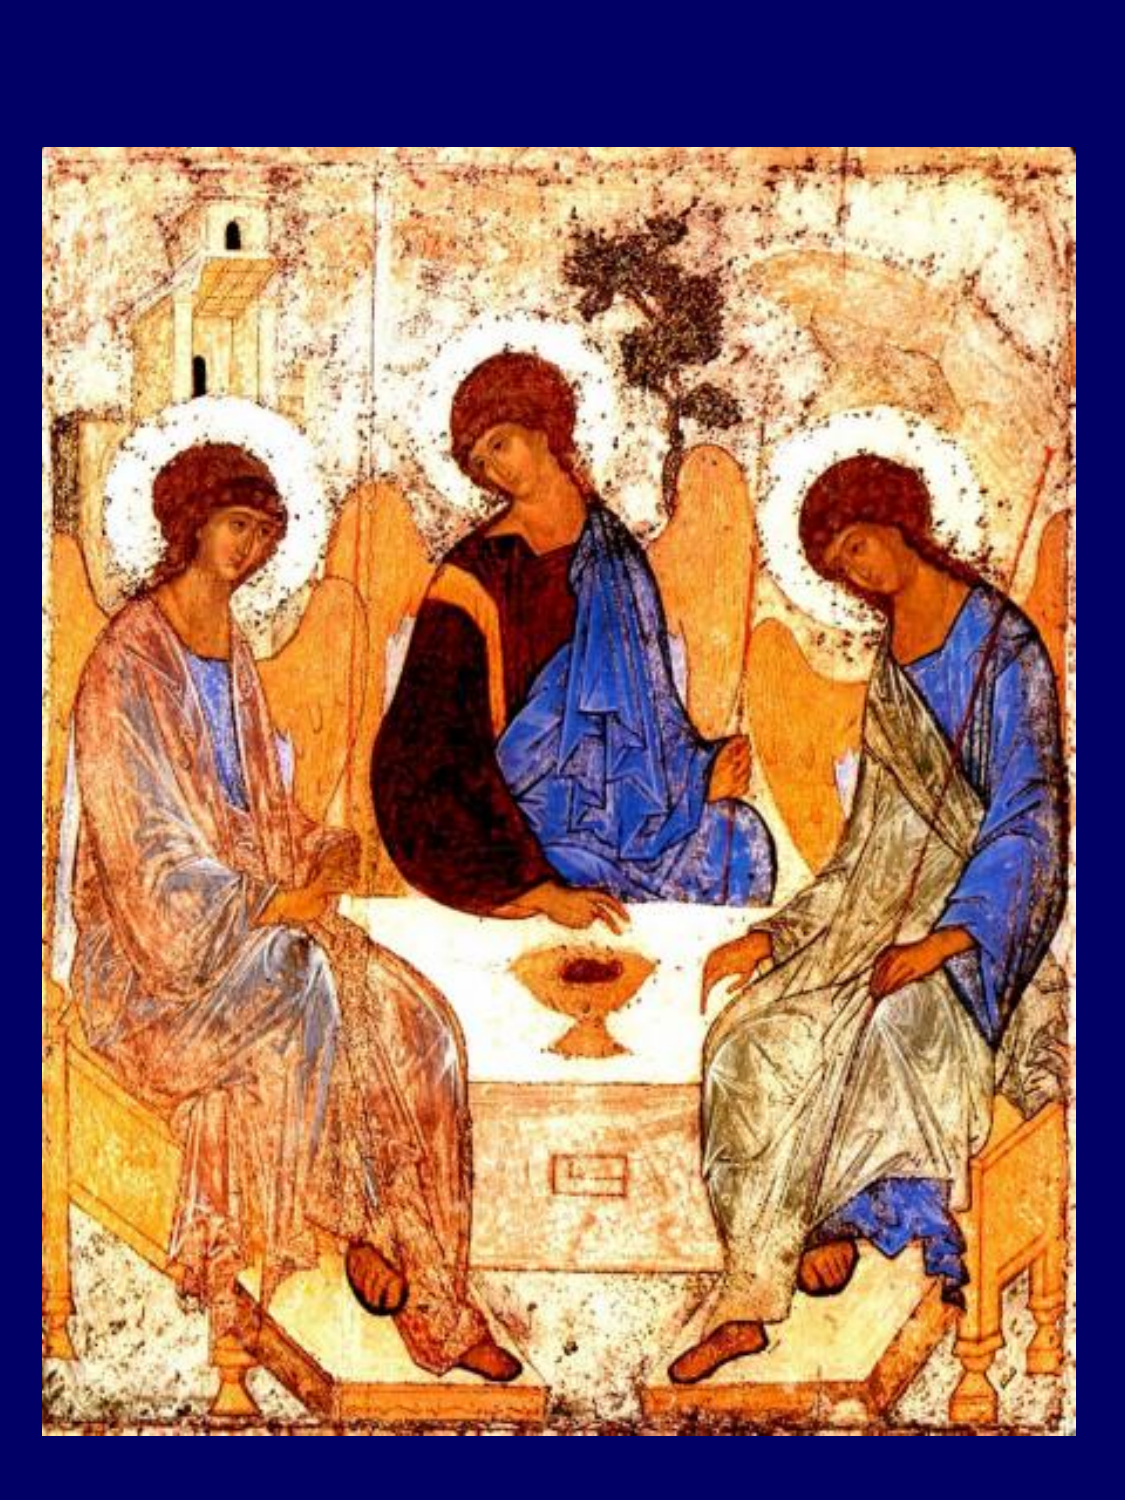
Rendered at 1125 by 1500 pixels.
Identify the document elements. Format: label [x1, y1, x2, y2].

picture [42, 147, 1076, 1436]
